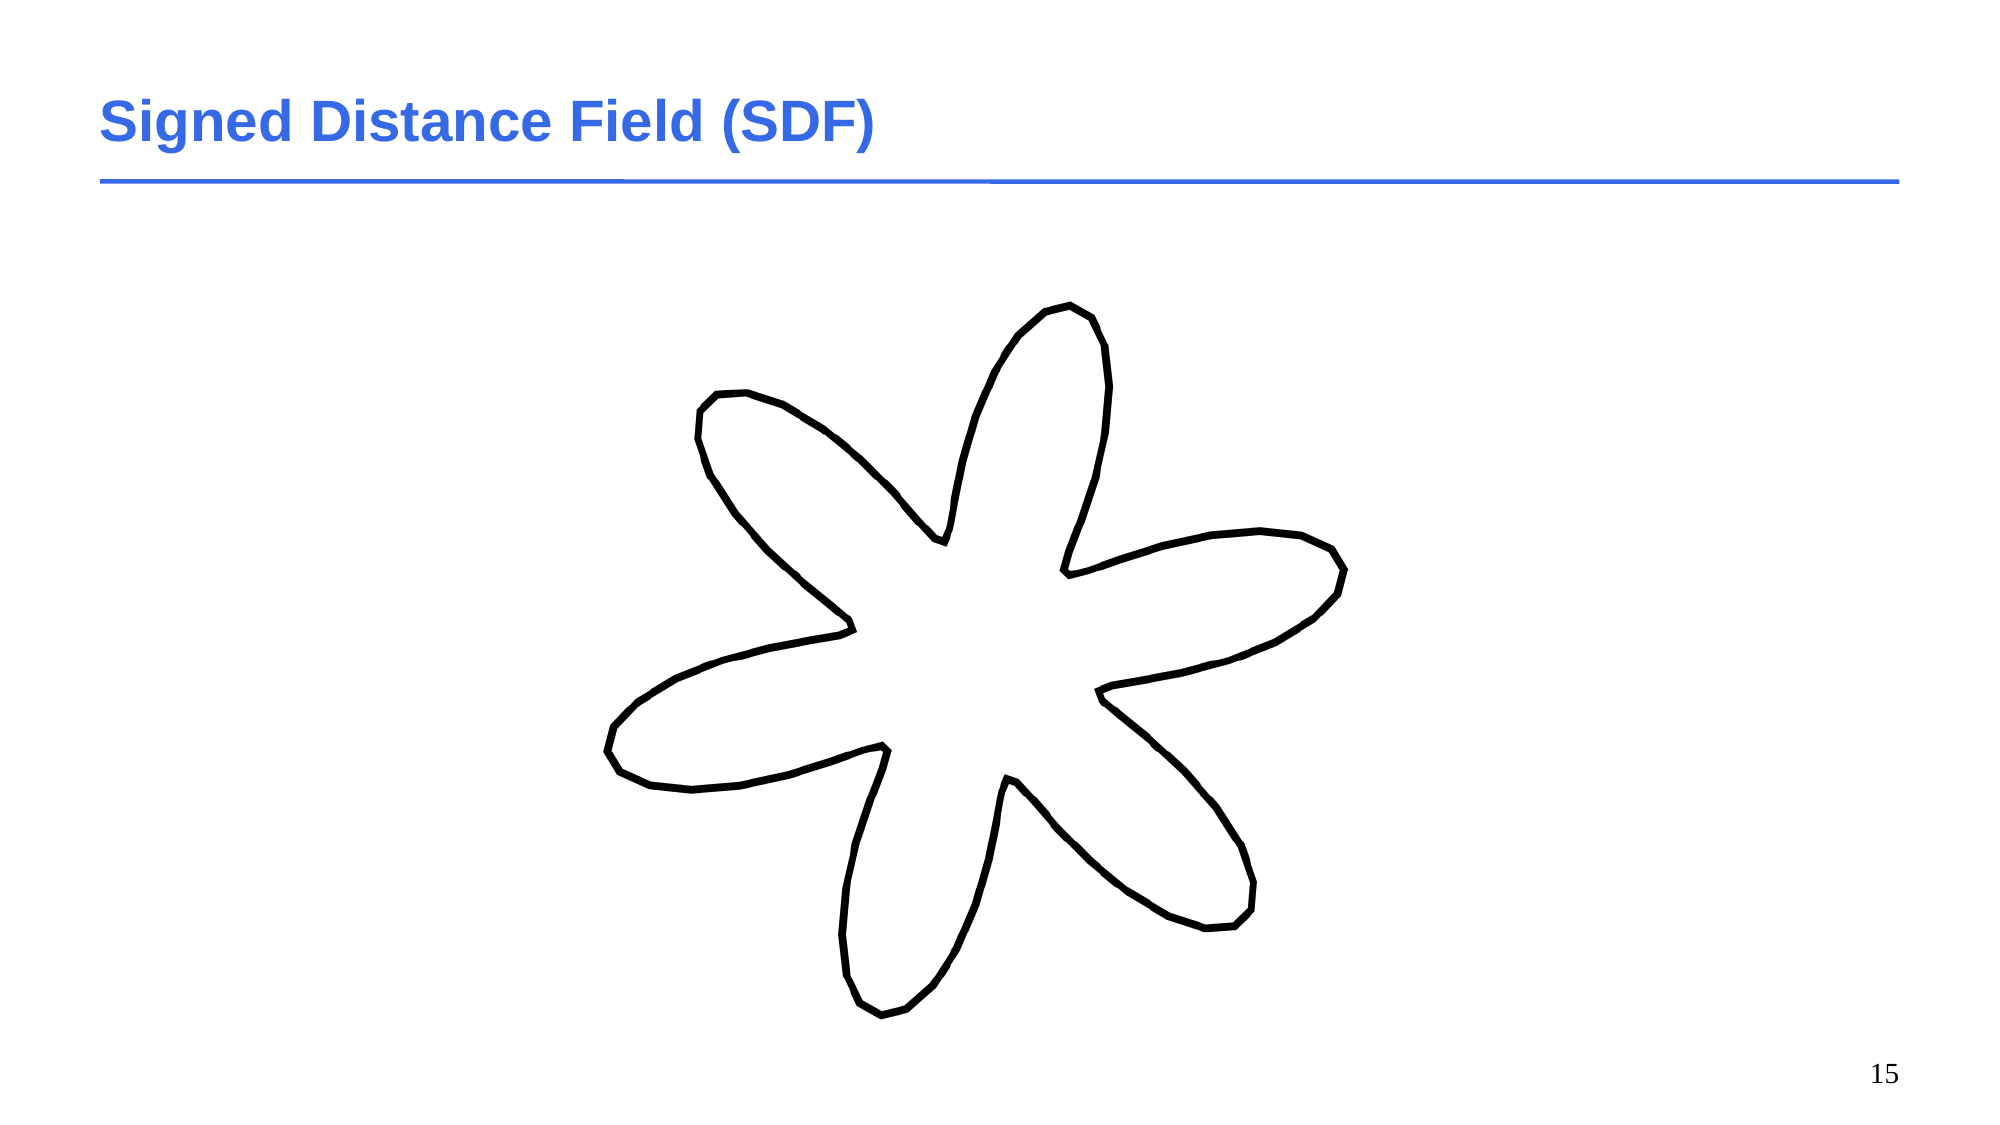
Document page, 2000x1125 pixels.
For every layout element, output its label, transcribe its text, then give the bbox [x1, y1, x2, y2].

title Signed Distance Field (SDF) [99, 27, 1900, 215]
picture [600, 299, 1351, 1024]
